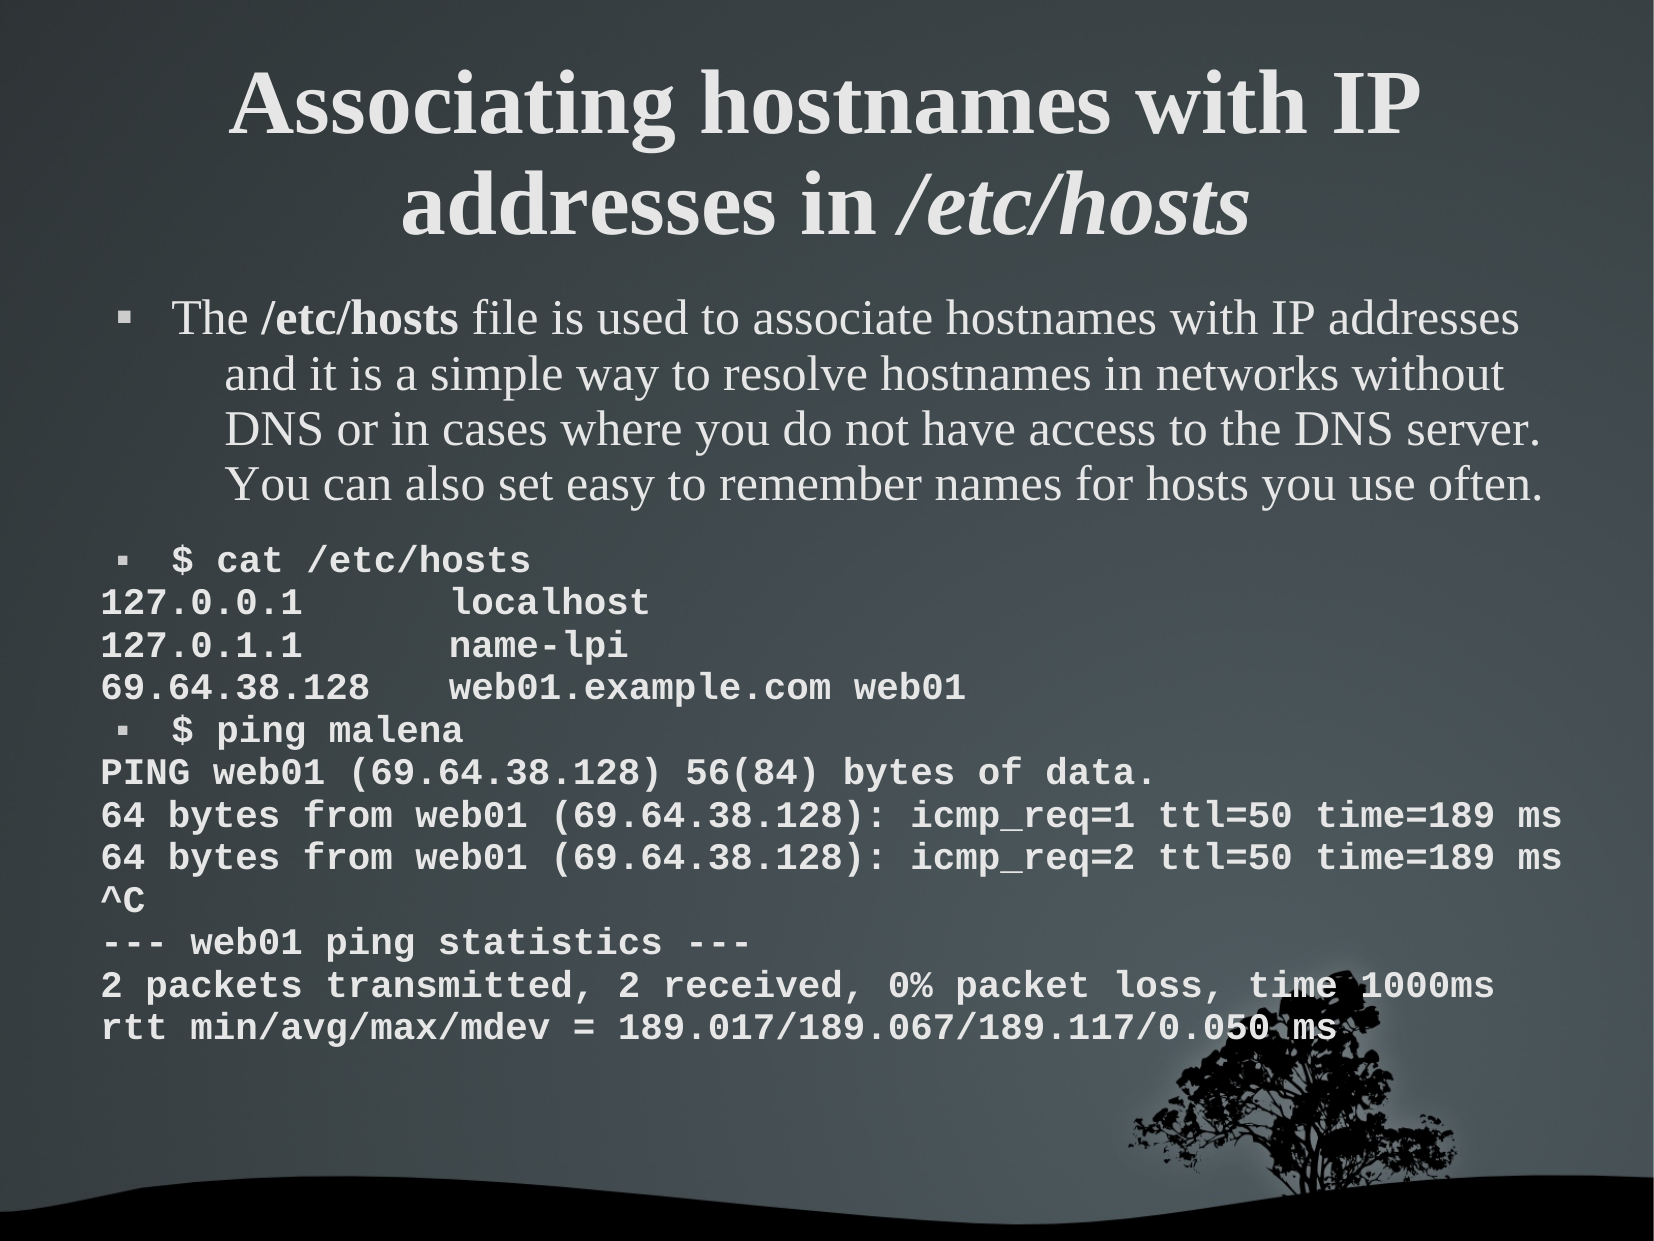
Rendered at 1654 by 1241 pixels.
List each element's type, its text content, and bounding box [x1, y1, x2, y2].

list The /etc/hosts file is used to associate hostnames with IP addresses and it is a simple way to resolve hostnames in networks without DNS or in cases where you do not have access to the DNS server. You can also set easy to remember names for hosts you use often. $ cat /etc/hosts 127.0.0.1 localhost 127.0.1.1 name-lpi 69.64.38.128 web01.example.com web01 $ ping malena PING web01 (69.64.38.128) 56(84) bytes of data. 64 bytes from web01 (69.64.38.128): icmp_req=1 ttl=50 time=189 ms 64 bytes from web01 (69.64.38.128): icmp_req=2 ttl=50 time=189 ms ^C --- web01 ping statistics --- 2 packets transmitted, 2 received, 0% packet loss, time 1000ms rtt min/avg/max/mdev = 189.017/189.067/189.117/0.050 ms [82, 290, 1571, 1216]
picture [0, 0, 1654, 1241]
title Associating hostnames with IP addresses in /etc/hosts [82, 33, 1571, 273]
